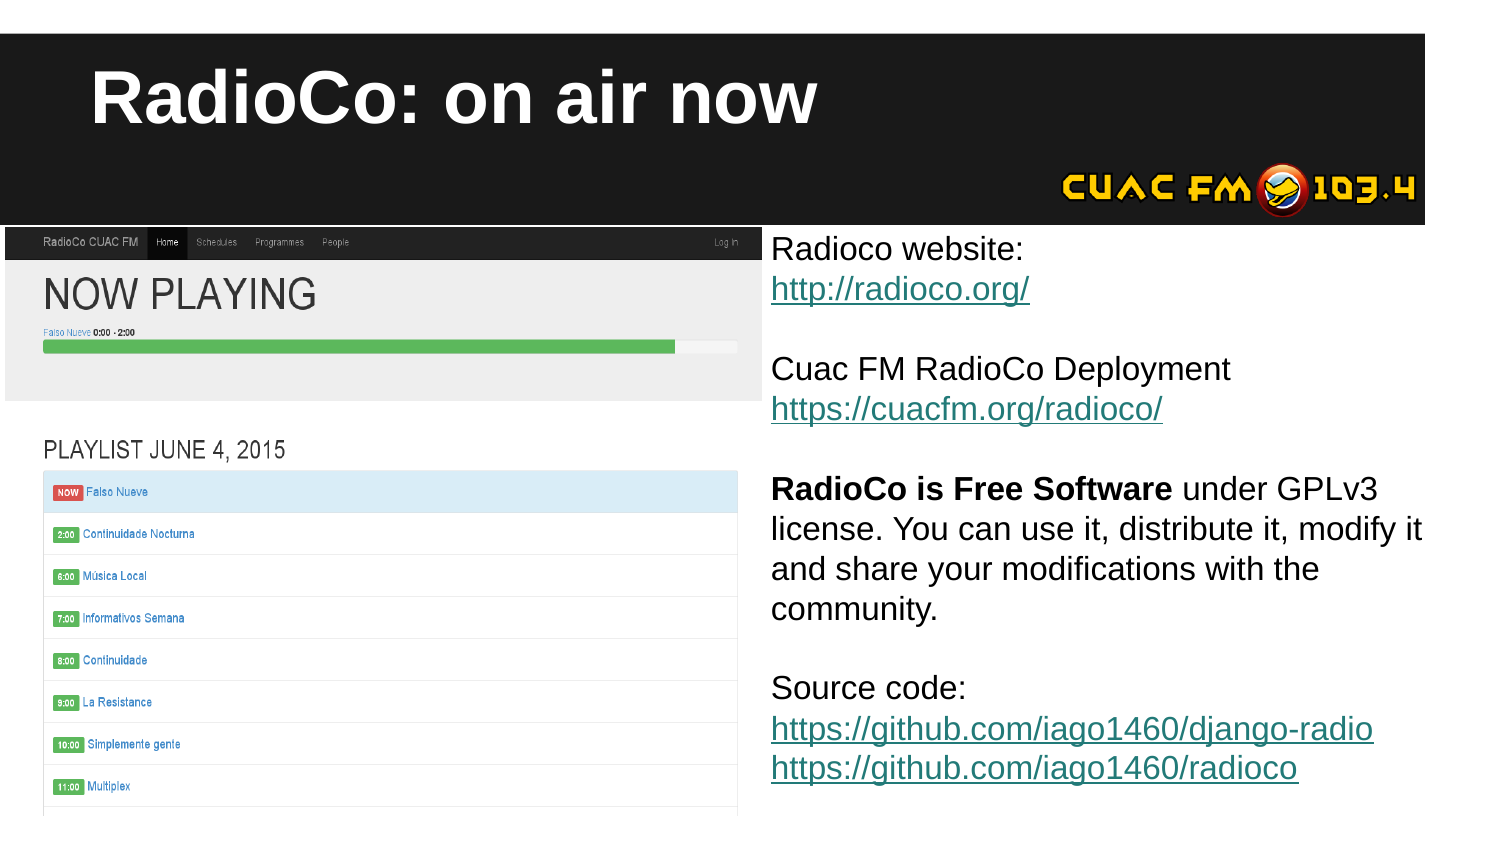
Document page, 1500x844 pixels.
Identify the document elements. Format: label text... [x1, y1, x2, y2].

text_box Radioco website: http://radioco.org/ Cuac FM RadioCo Deployment https://cuacfm.org/radioco/ RadioCo is Free Software under GPLv3 license. You can use it, distribute it, modify it and share your modifications with the community. Source code: https://github.com/iago1460/django-radio https://github.com/iago1460/radioco [755, 212, 1453, 837]
title RadioCo: on air now [75, 33, 1425, 221]
picture [5, 227, 755, 816]
picture [1054, 158, 1425, 212]
